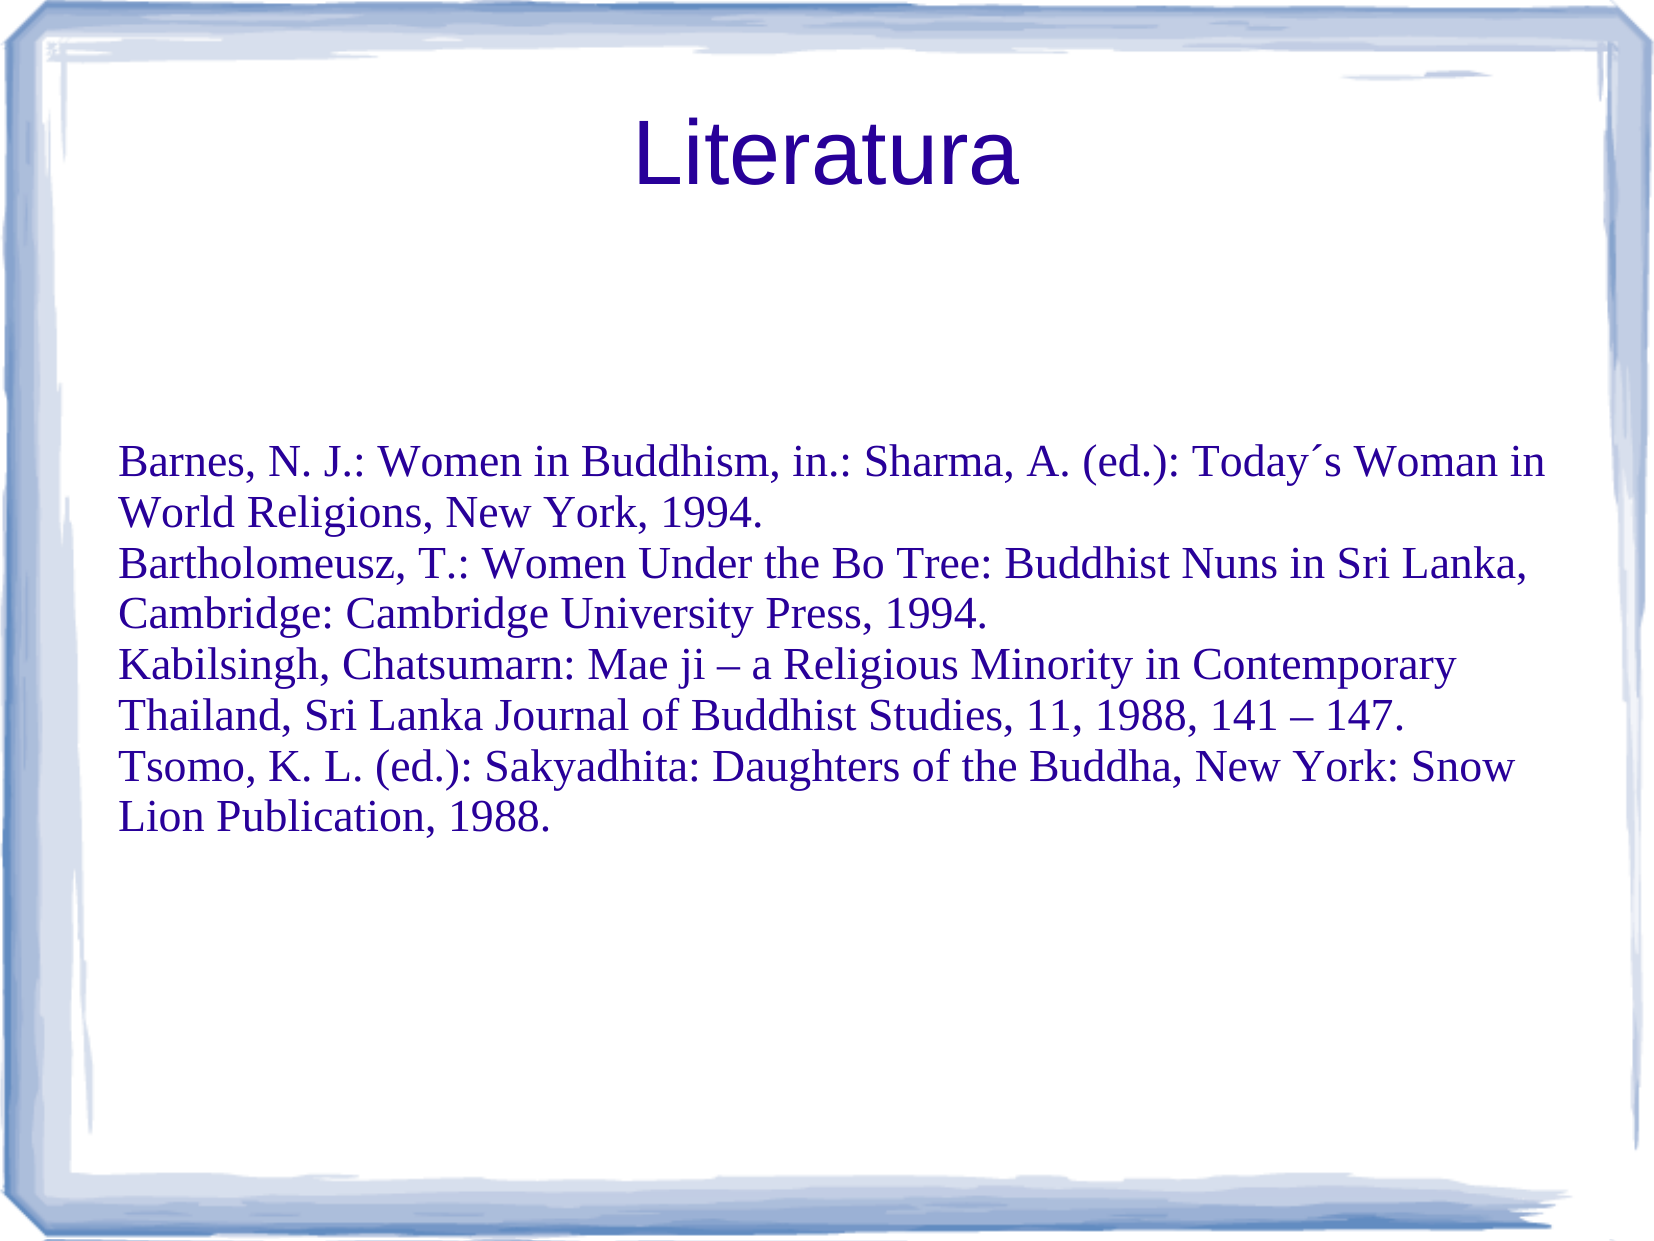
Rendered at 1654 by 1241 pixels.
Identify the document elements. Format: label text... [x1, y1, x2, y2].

subtitle Barnes, N. J.: Women in Buddhism, in.: Sharma, A. (ed.): Today´s Woman in World Religions, New York, 1994. Bartholomeusz, T.: Women Under the Bo Tree: Buddhist Nuns in Sri Lanka, Cambridge: Cambridge University Press, 1994. Kabilsingh, Chatsumarn: Mae ji – a Religious Minority in Contemporary Thailand, Sri Lanka Journal of Buddhist Studies, 11, 1988, 141 – 147. Tsomo, K. L. (ed.): Sakyadhita: Daughters of the Buddha, New York: Snow Lion Publication, 1988. [118, 324, 1571, 1004]
picture [0, 0, 1654, 1241]
title Literatura [82, 49, 1571, 257]
